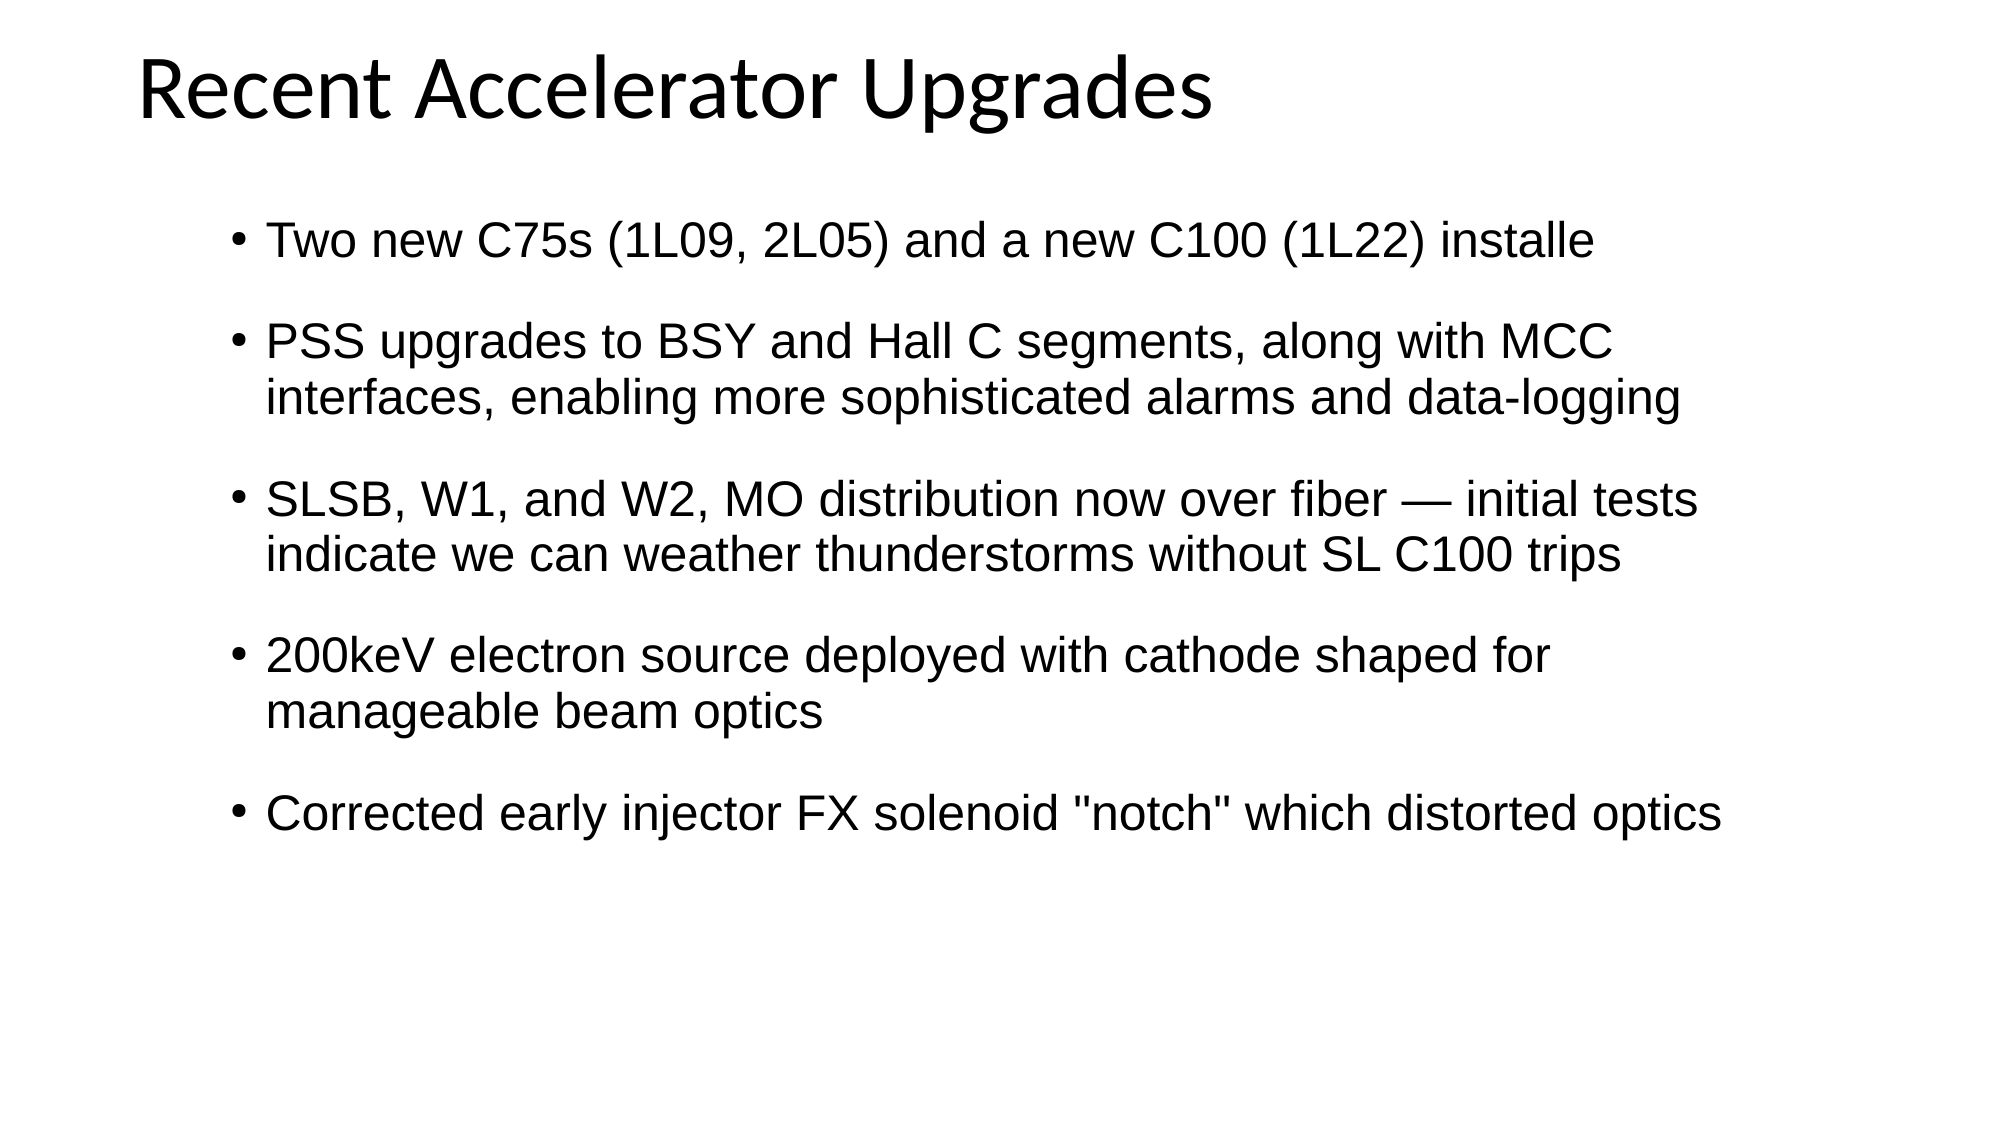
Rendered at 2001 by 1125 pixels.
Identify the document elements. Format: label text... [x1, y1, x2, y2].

title Recent Accelerator Upgrades [137, 12, 1863, 178]
text_box Two new C75s (1L09, 2L05) and a new C100 (1L22) installe PSS upgrades to BSY and Hall C segments, along with MCC interfaces, enabling more sophisticated alarms and data-logging SLSB, W1, and W2, MO distribution now over fiber — initial tests indicate we can weather thunderstorms without SL C100 trips 200keV electron source deployed with cathode shaped for manageable beam optics Corrected early injector FX solenoid "notch" which distorted optics [215, 205, 1831, 916]
